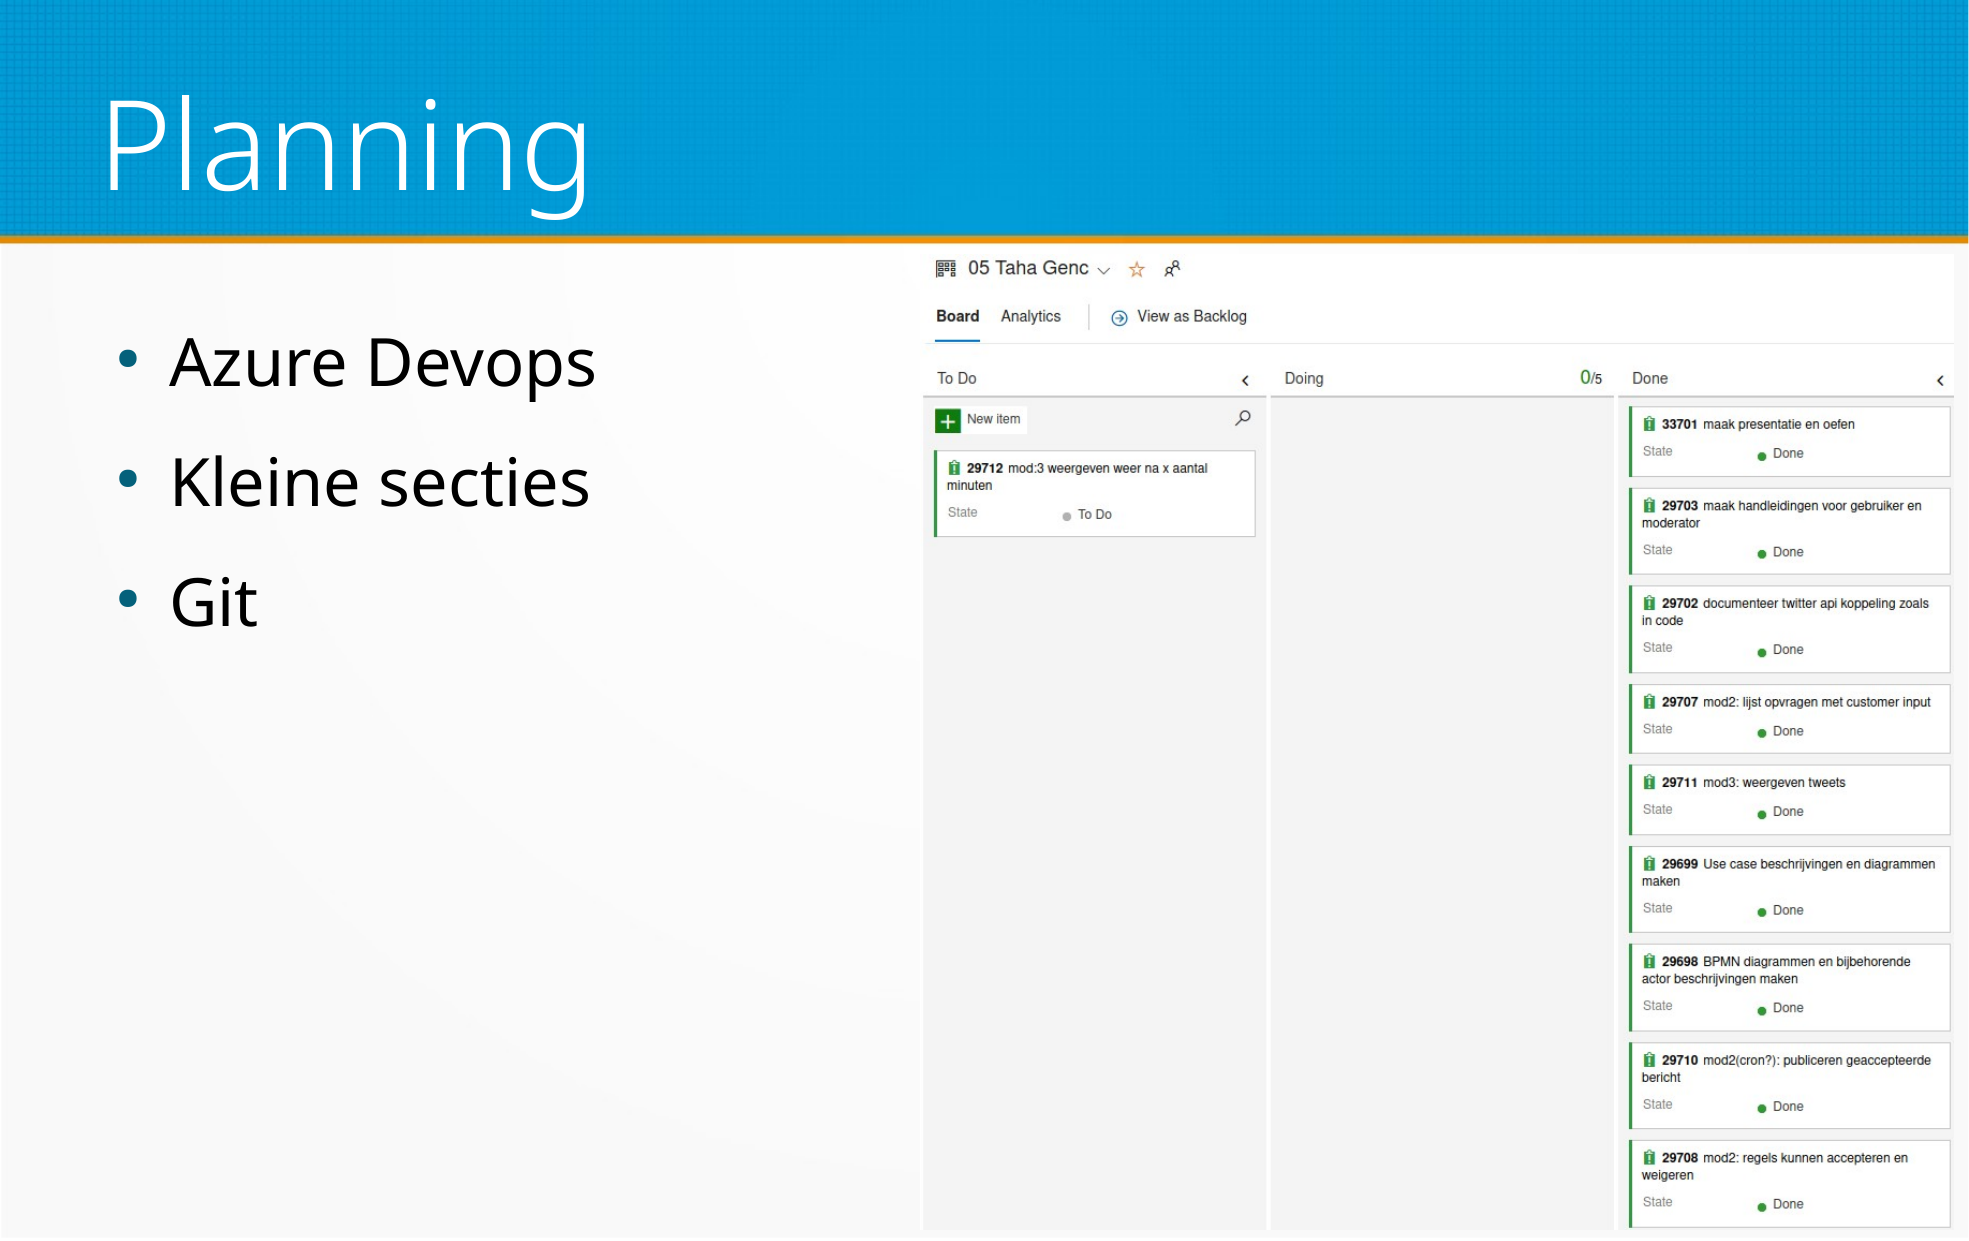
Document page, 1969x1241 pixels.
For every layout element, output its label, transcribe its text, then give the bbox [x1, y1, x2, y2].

picture [0, 233, 1969, 1241]
list Azure Devops Kleine secties Git [98, 315, 920, 1081]
title Planning [98, 19, 1870, 227]
